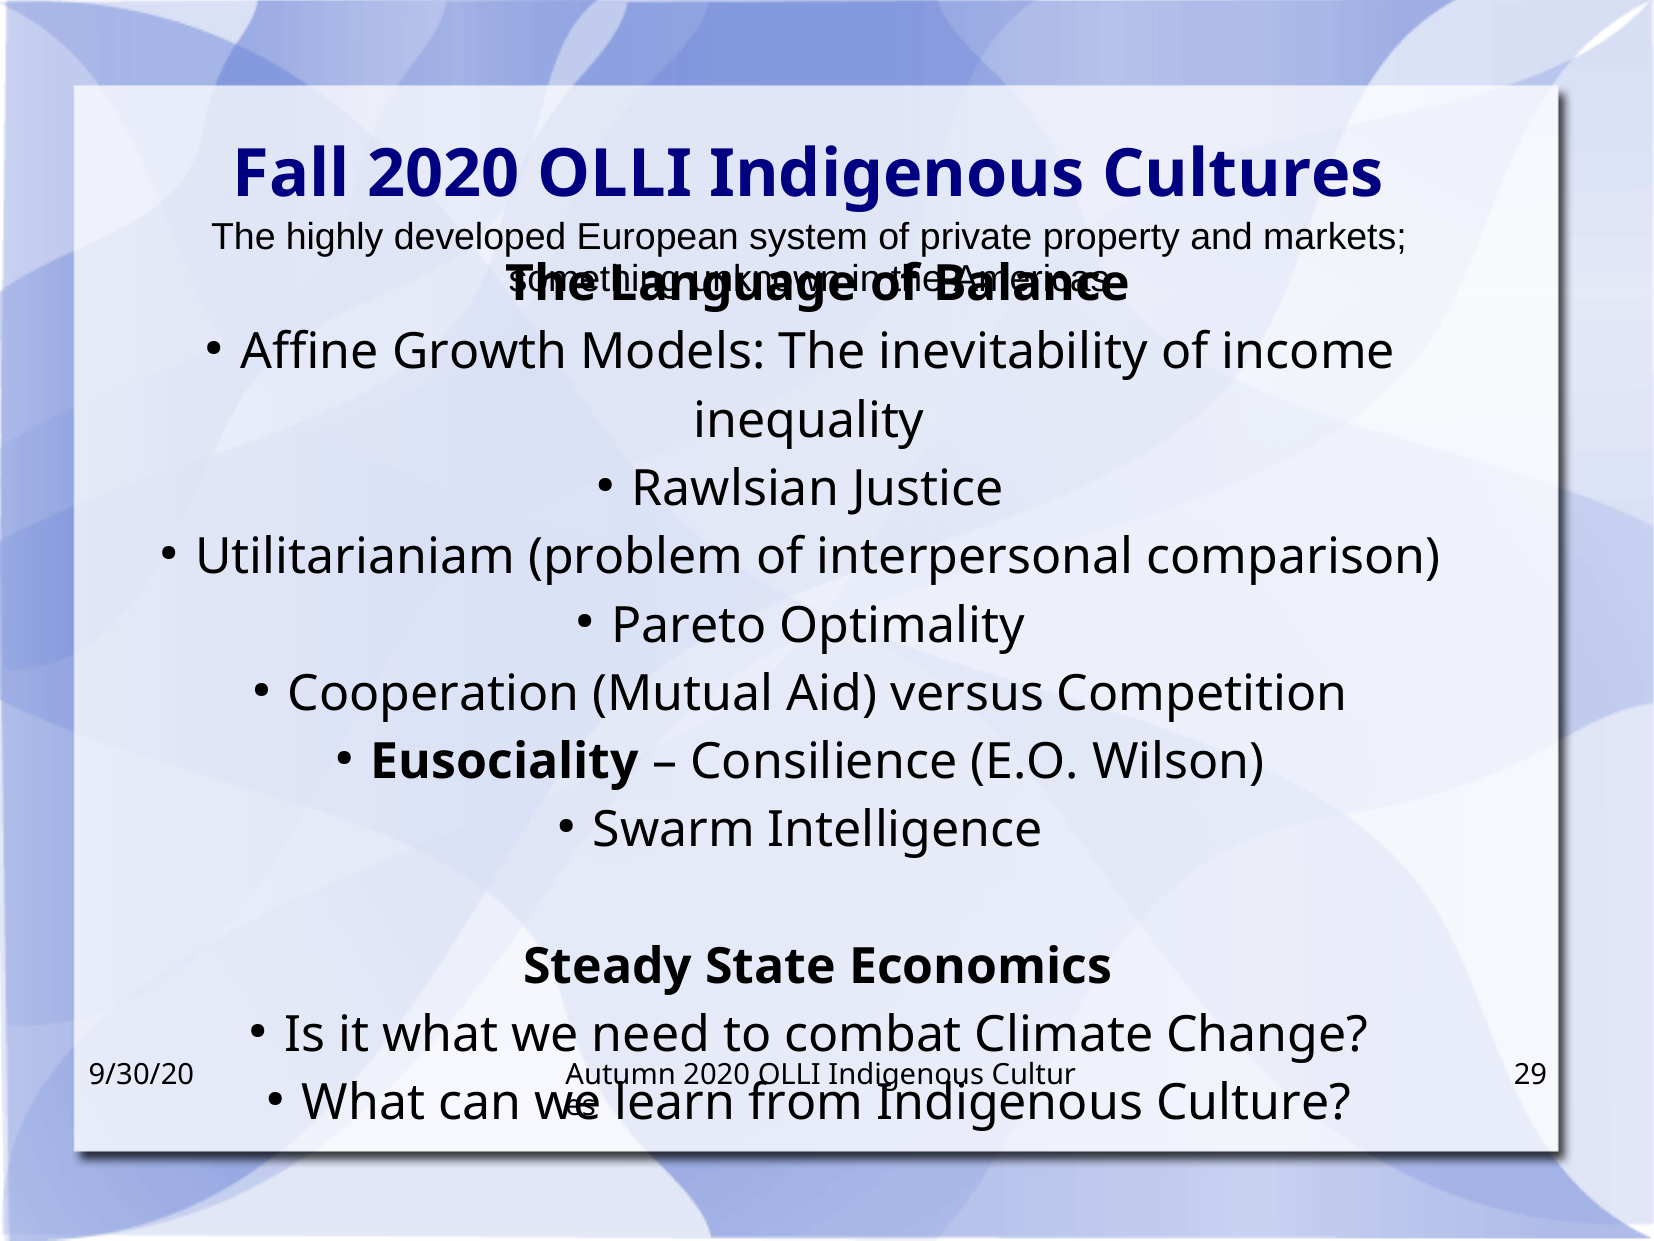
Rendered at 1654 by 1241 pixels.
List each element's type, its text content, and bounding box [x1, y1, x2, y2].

title Fall 2020 OLLI Indigenous Cultures The highly developed European system of private property and markets; something unknown in the Americas [82, 108, 1536, 316]
picture [0, 0, 1654, 1241]
subtitle The Language of Balance Affine Growth Models: The inevitability of income inequality Rawlsian Justice Utilitarianiam (problem of interpersonal comparison) Pareto Optimality Cooperation (Mutual Aid) versus Competition Eusociality – Consilience (E.O. Wilson) Swarm Intelligence Steady State Economics Is it what we need to combat Climate Change? What can we learn from Indigenous Culture? [129, 298, 1489, 1083]
